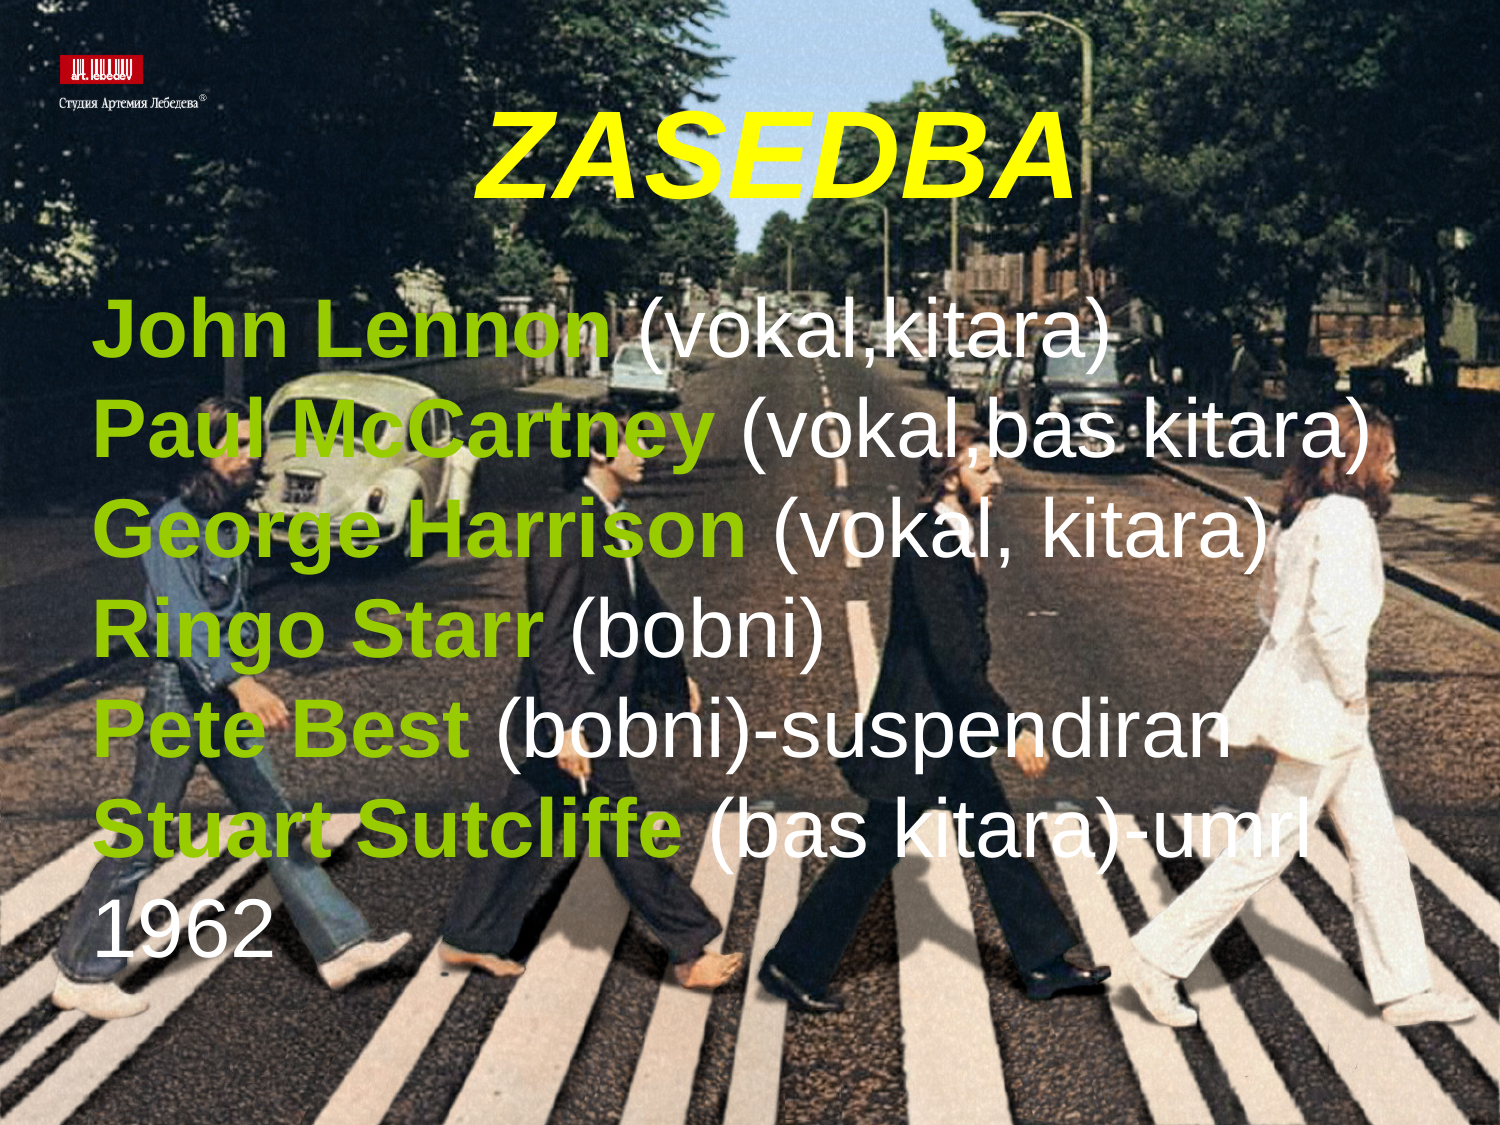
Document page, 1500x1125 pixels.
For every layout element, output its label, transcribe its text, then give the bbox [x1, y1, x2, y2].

picture [0, 0, 1500, 1125]
text_box ZASEDBA [289, 66, 1270, 232]
text_box John Lennon (vokal,kitara) Paul McCartney (vokal,bas kitara) George Harrison (vokal, kitara) Ringo Starr (bobni) Pete Best (bobni)-suspendiran Stuart Sutcliffe (bas kitara)-umrl 1962 [76, 267, 1418, 982]
